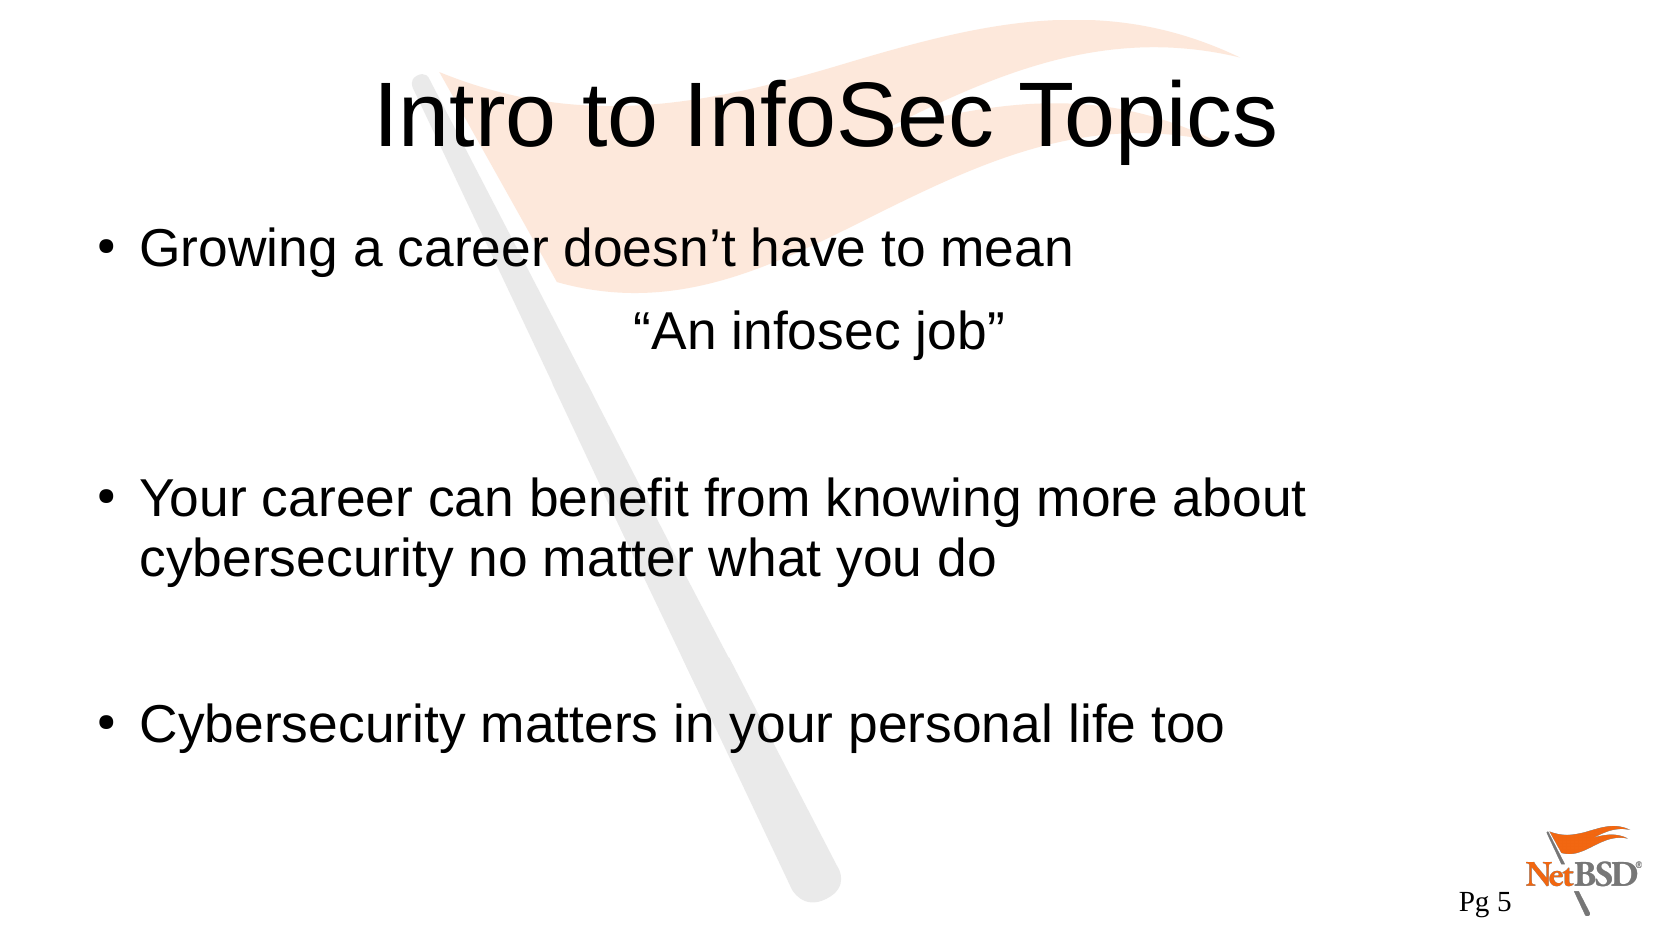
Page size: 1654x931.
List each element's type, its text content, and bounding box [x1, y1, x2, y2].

title Intro to InfoSec Topics [82, 37, 1571, 193]
list Growing a career doesn’t have to mean “An infosec job” Your career can benefit from knowing more about cybersecurity no matter what you do Cybersecurity matters in your personal life too [82, 217, 1571, 758]
picture [1526, 826, 1642, 916]
